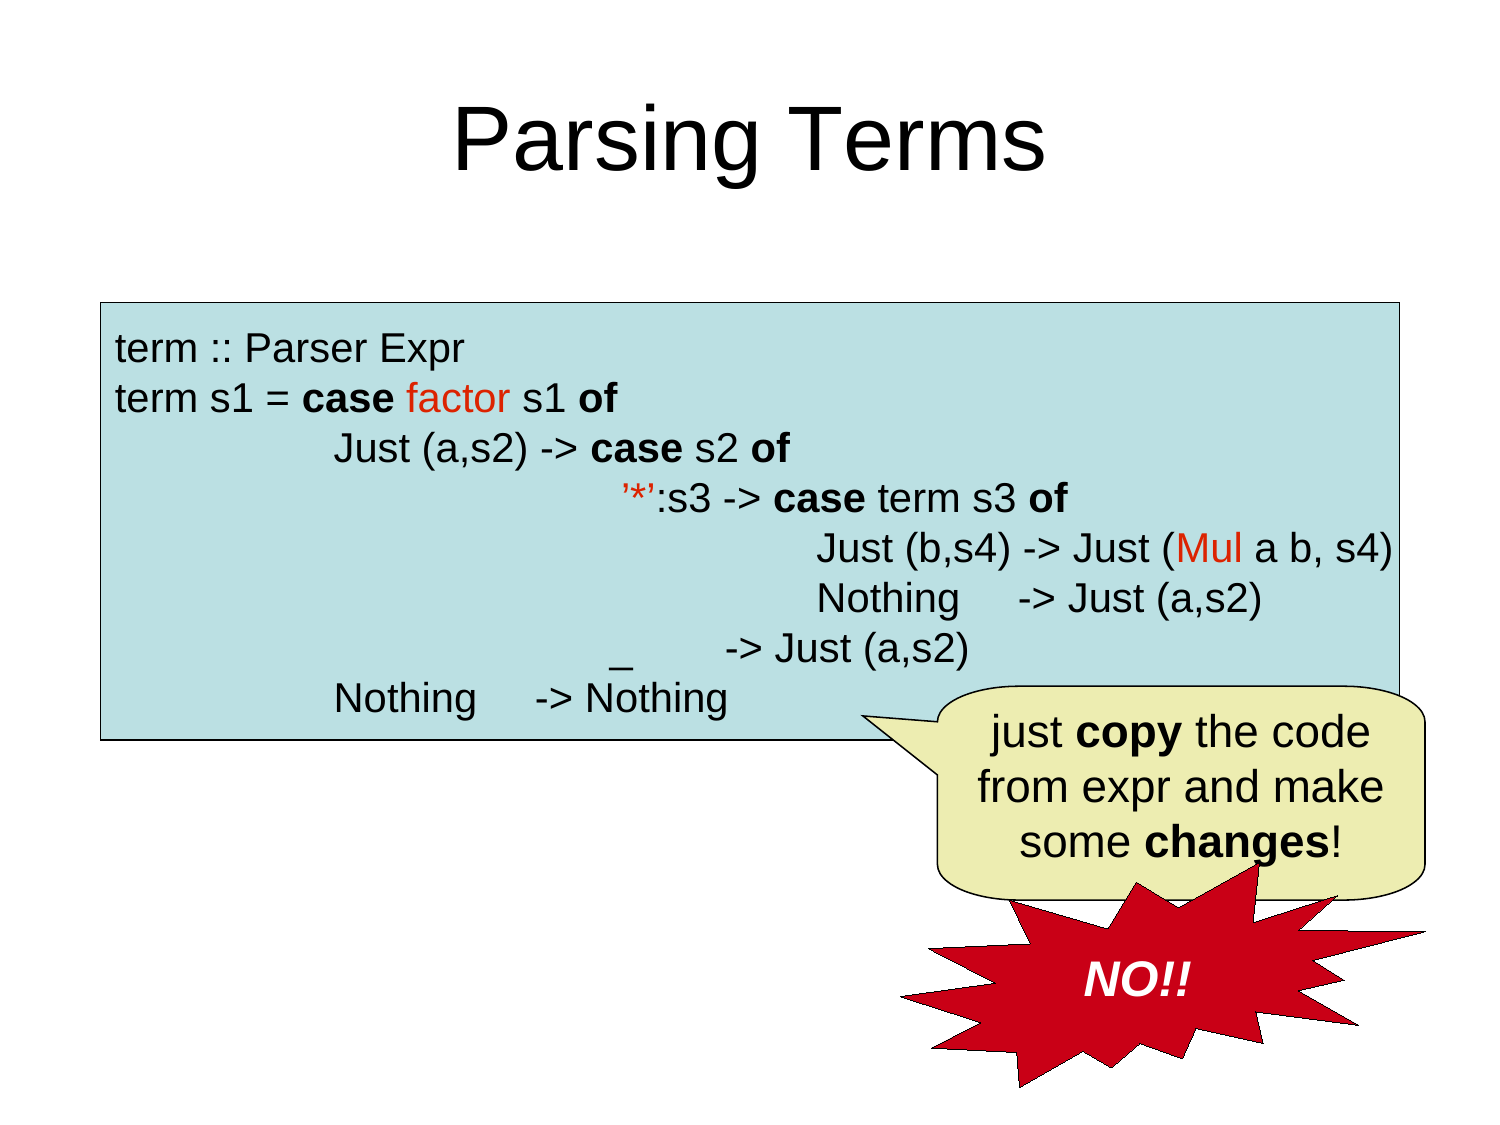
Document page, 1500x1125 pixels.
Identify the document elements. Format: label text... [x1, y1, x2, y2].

text_box just copy the code from expr and make some changes! [862, 686, 1426, 901]
title Parsing Terms [75, 45, 1426, 233]
text_box term :: Parser Expr term s1 = case factor s1 of Just (a,s2) -> case s2 of ’*’:s3 -> case term s3 of Just (b,s4) -> Just (Mul a b, s4) Nothing -> Just (a,s2) _ -> Just (a,s2) Nothing -> Nothing [100, 302, 1400, 740]
text_box NO!! [900, 862, 1426, 1088]
